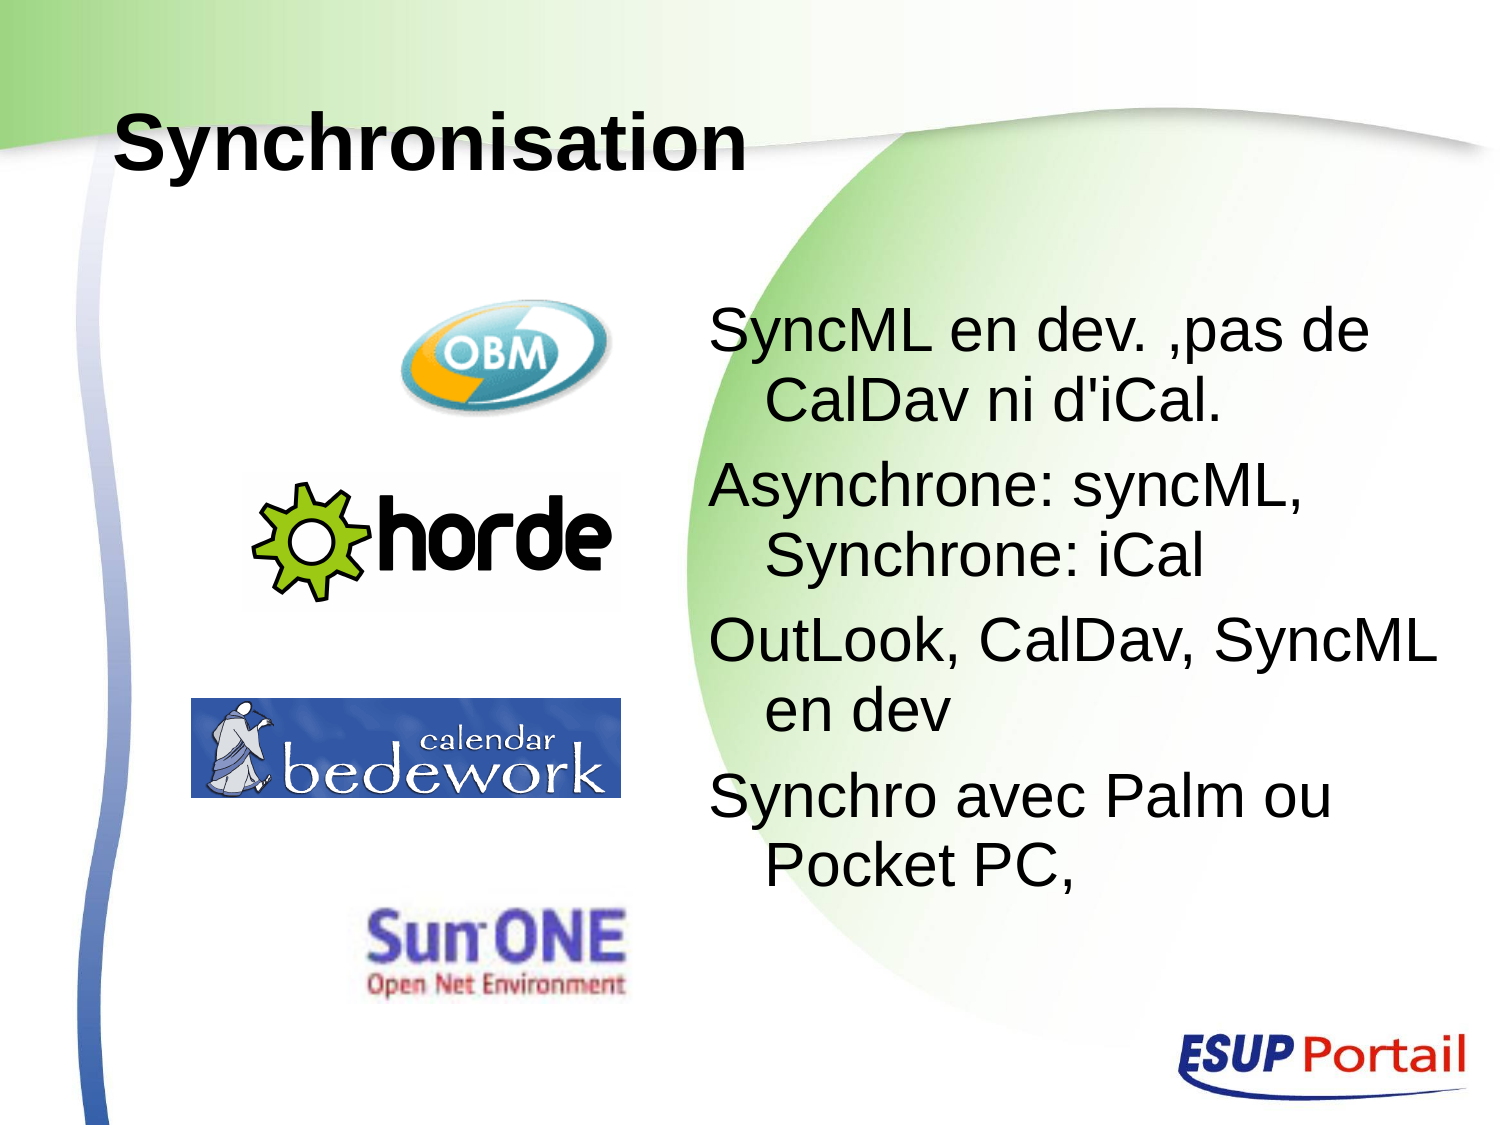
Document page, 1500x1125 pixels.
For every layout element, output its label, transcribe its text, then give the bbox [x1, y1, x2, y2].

list SyncML en dev. ,pas de CalDav ni d'iCal. Asynchrone: syncML, Synchrone: iCal OutLook, CalDav, SyncML en dev Synchro avec Palm ou Pocket PC, [708, 295, 1477, 1085]
title Synchronisation [112, 29, 1388, 256]
picture [0, 0, 1500, 1125]
